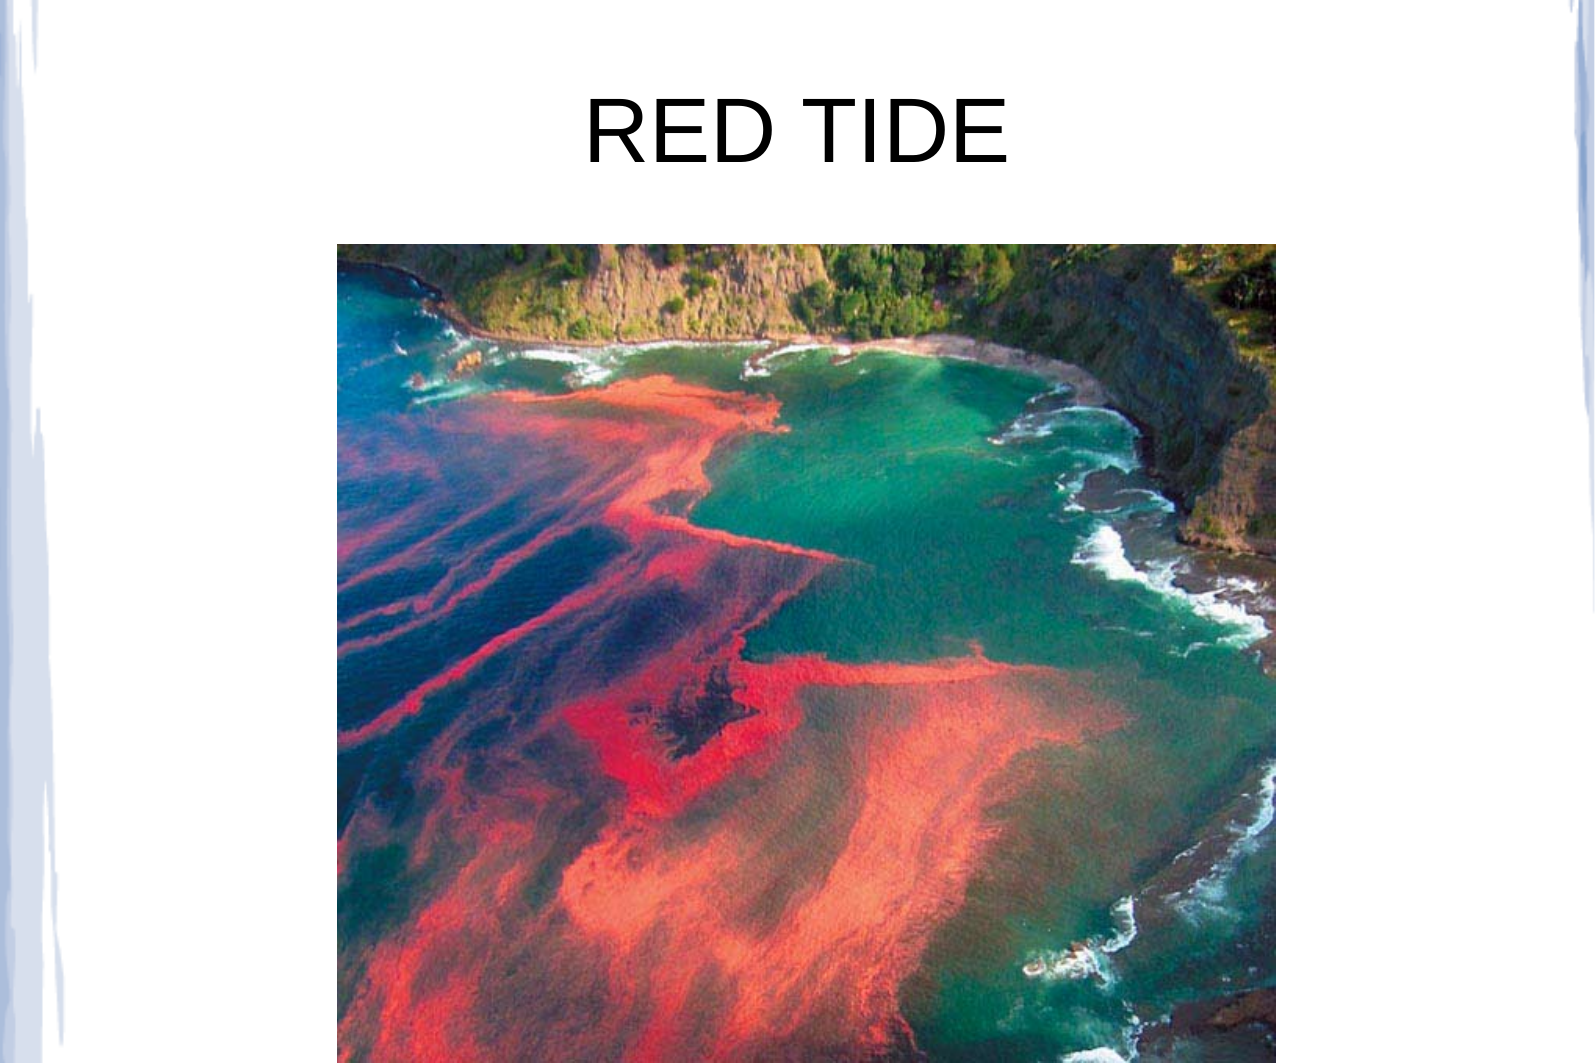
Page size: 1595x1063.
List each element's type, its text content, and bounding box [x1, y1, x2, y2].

picture [0, 0, 1595, 1063]
title RED TIDE [79, 42, 1515, 220]
